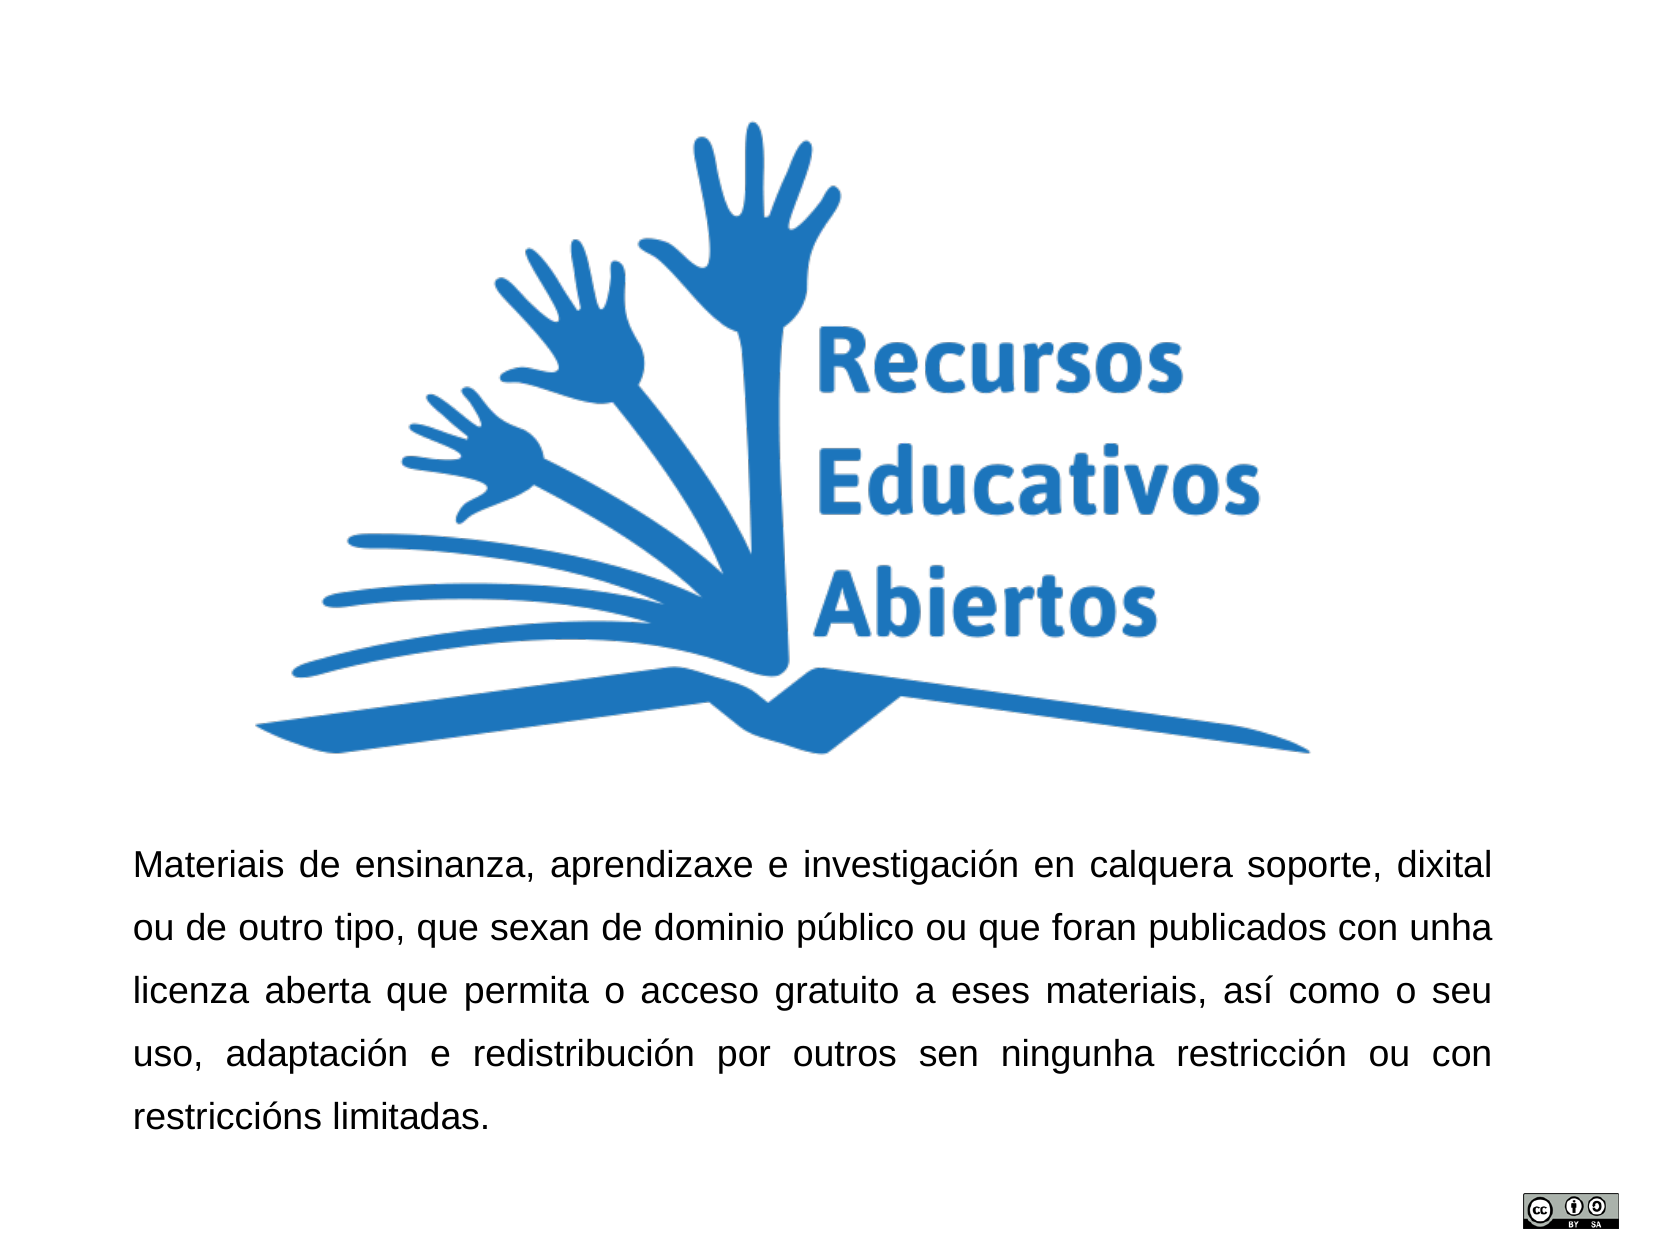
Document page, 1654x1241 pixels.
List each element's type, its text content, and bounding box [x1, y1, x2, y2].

picture [153, 17, 1417, 814]
picture [1523, 1193, 1619, 1229]
text_box Materiais de ensinanza, aprendizaxe e investigación en calquera soporte, dixital ou de outro tipo, que sexan de dominio público ou que foran publicados con unha licenza aberta que permita o acceso gratuito a eses materiais, así como o seu uso, adaptación e redistribución por outros sen ningunha restricción ou con restriccións limitadas. [118, 814, 1512, 1124]
